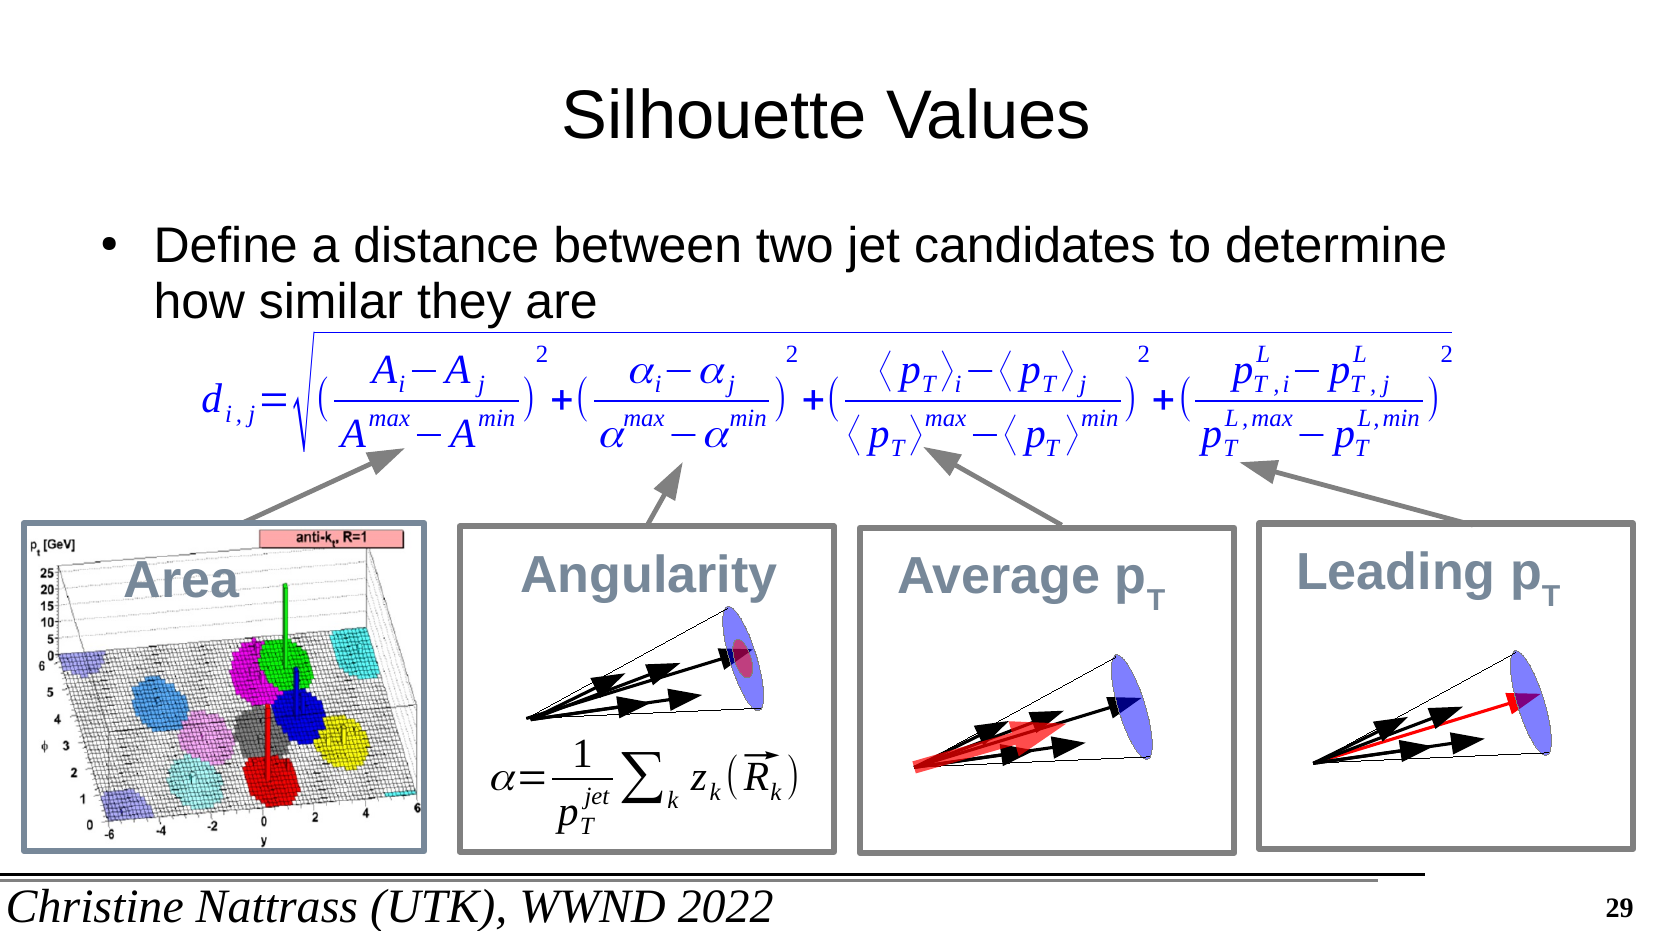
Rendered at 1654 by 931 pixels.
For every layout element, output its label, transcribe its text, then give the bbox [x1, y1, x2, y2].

text_box [1510, 650, 1552, 756]
picture [27, 526, 422, 849]
text_box Average pT [882, 539, 1197, 625]
text_box Area [108, 543, 276, 617]
list Define a distance between two jet candidates to determine how similar they are [82, 217, 1538, 342]
text_box [722, 606, 764, 711]
chart [195, 330, 1459, 463]
title Silhouette Values [82, 37, 1571, 193]
text_box [1111, 654, 1153, 760]
text_box Angularity [505, 537, 820, 614]
text_box Leading pT [1281, 535, 1596, 621]
chart [481, 729, 806, 840]
